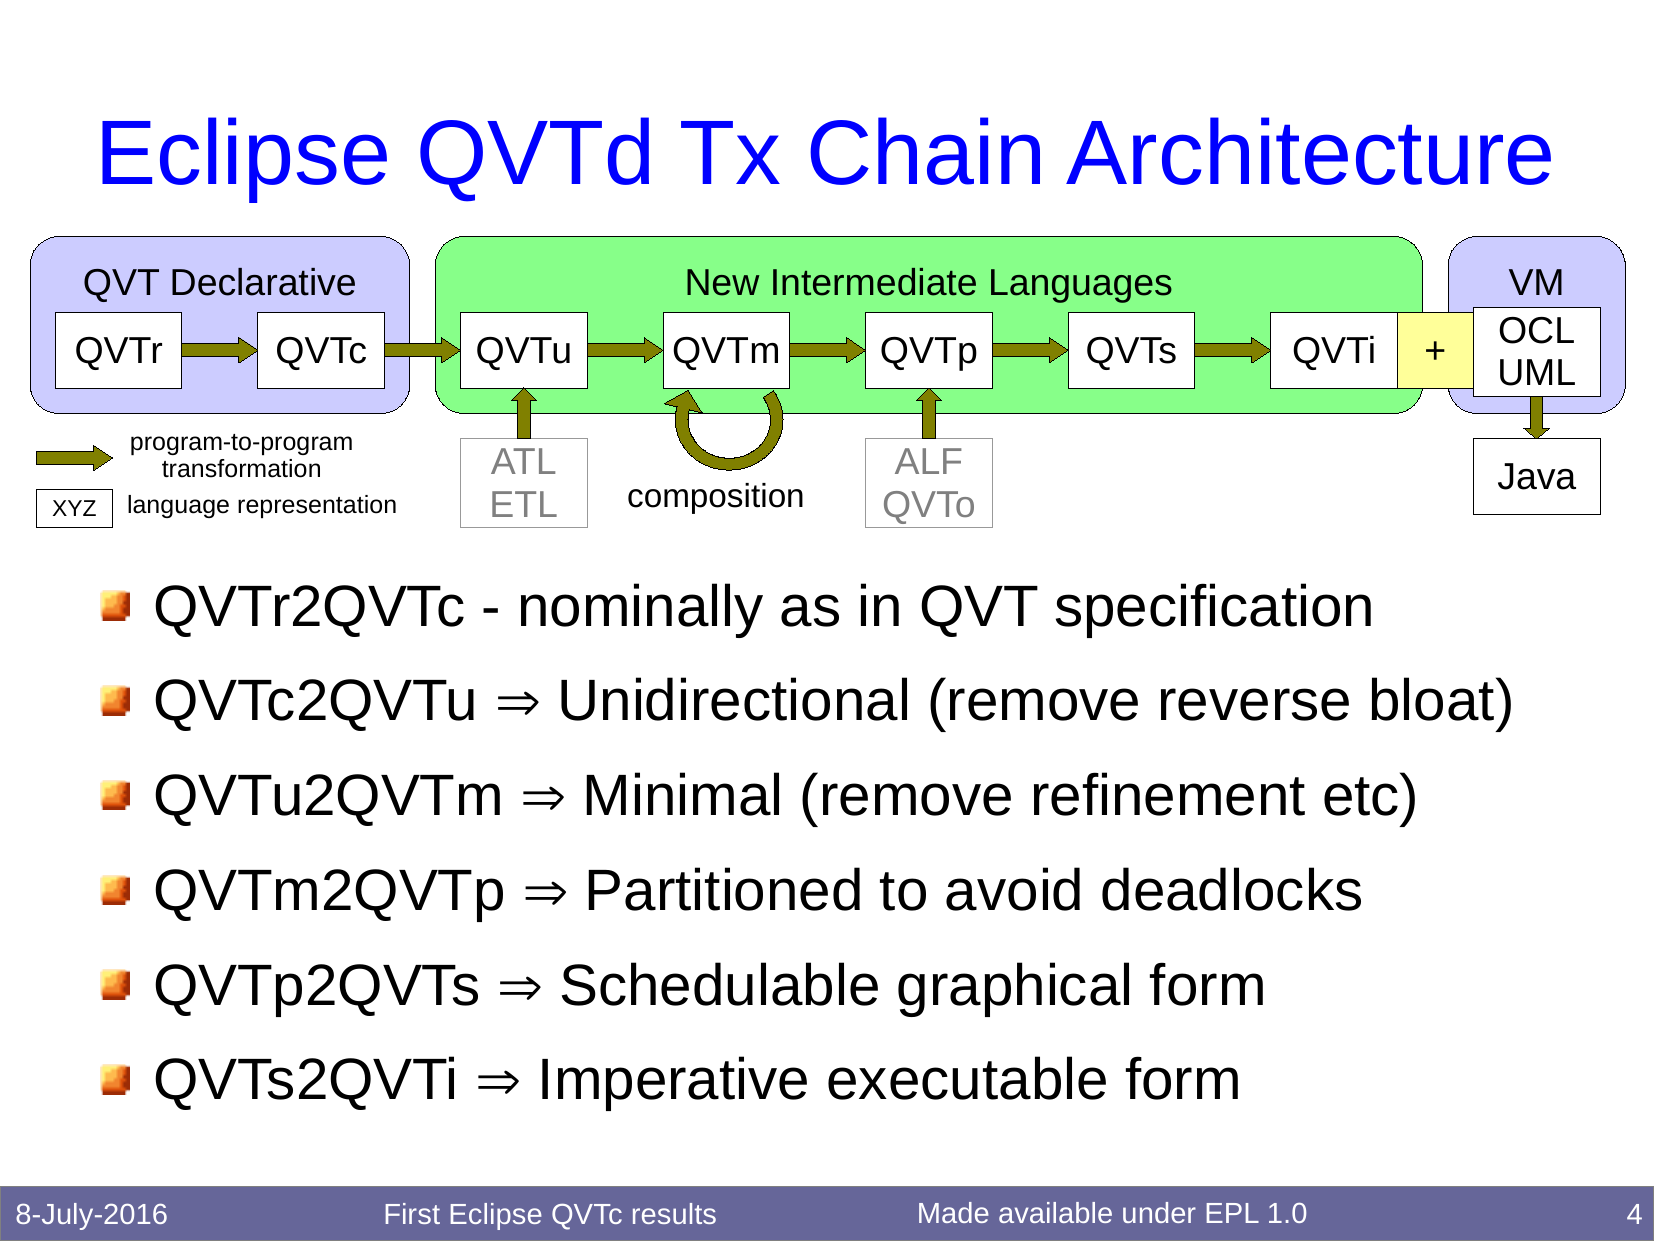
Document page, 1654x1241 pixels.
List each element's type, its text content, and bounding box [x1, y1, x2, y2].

text_box [511, 387, 537, 439]
text_box [36, 445, 105, 471]
text_box ALF QVTo [865, 438, 993, 528]
text_box QVTc [257, 312, 385, 389]
text_box VM [1448, 236, 1626, 414]
text_box QVTu [460, 312, 588, 389]
text_box QVTm [663, 312, 790, 389]
text_box program-to-program transformation [105, 419, 379, 489]
text_box [916, 389, 942, 439]
text_box OCL UML [1473, 307, 1601, 397]
text_box New Intermediate Languages [527, 351, 926, 414]
list QVTr2QVTc - nominally as in QVT specification QVTc2QVTu  Unidirectional (remove reverse bloat) QVTu2QVTm  Minimal (remove refinement etc) QVTm2QVTp  Partitioned to avoid deadlocks QVTp2QVTs  Schedulable graphical form QVTs2QVTi  Imperative executable form [82, 573, 1571, 1241]
text_box New Intermediate Languages [932, 351, 1423, 414]
text_box composition [612, 470, 860, 527]
text_box Java [1473, 438, 1601, 515]
text_box language representation [112, 483, 442, 530]
text_box [789, 337, 865, 363]
text_box [1523, 396, 1550, 439]
title Eclipse QVTd Tx Chain Architecture [82, 49, 1571, 257]
text_box QVTp [865, 312, 993, 389]
text_box New Intermediate Languages [435, 352, 521, 414]
text_box QVT Declarative [30, 236, 410, 414]
text_box XYZ [36, 489, 112, 528]
text_box QVTi [1270, 312, 1397, 389]
text_box [181, 337, 258, 363]
text_box QVTr [55, 312, 182, 389]
text_box VM [1448, 389, 1530, 414]
text_box [664, 390, 784, 471]
text_box [1194, 337, 1271, 363]
text_box New Intermediate Languages [435, 236, 1423, 349]
text_box + [1397, 312, 1474, 389]
text_box QVTs [1068, 312, 1195, 389]
text_box ATL ETL [460, 438, 588, 528]
text_box [992, 337, 1069, 363]
text_box [385, 337, 461, 363]
text_box [587, 337, 664, 363]
